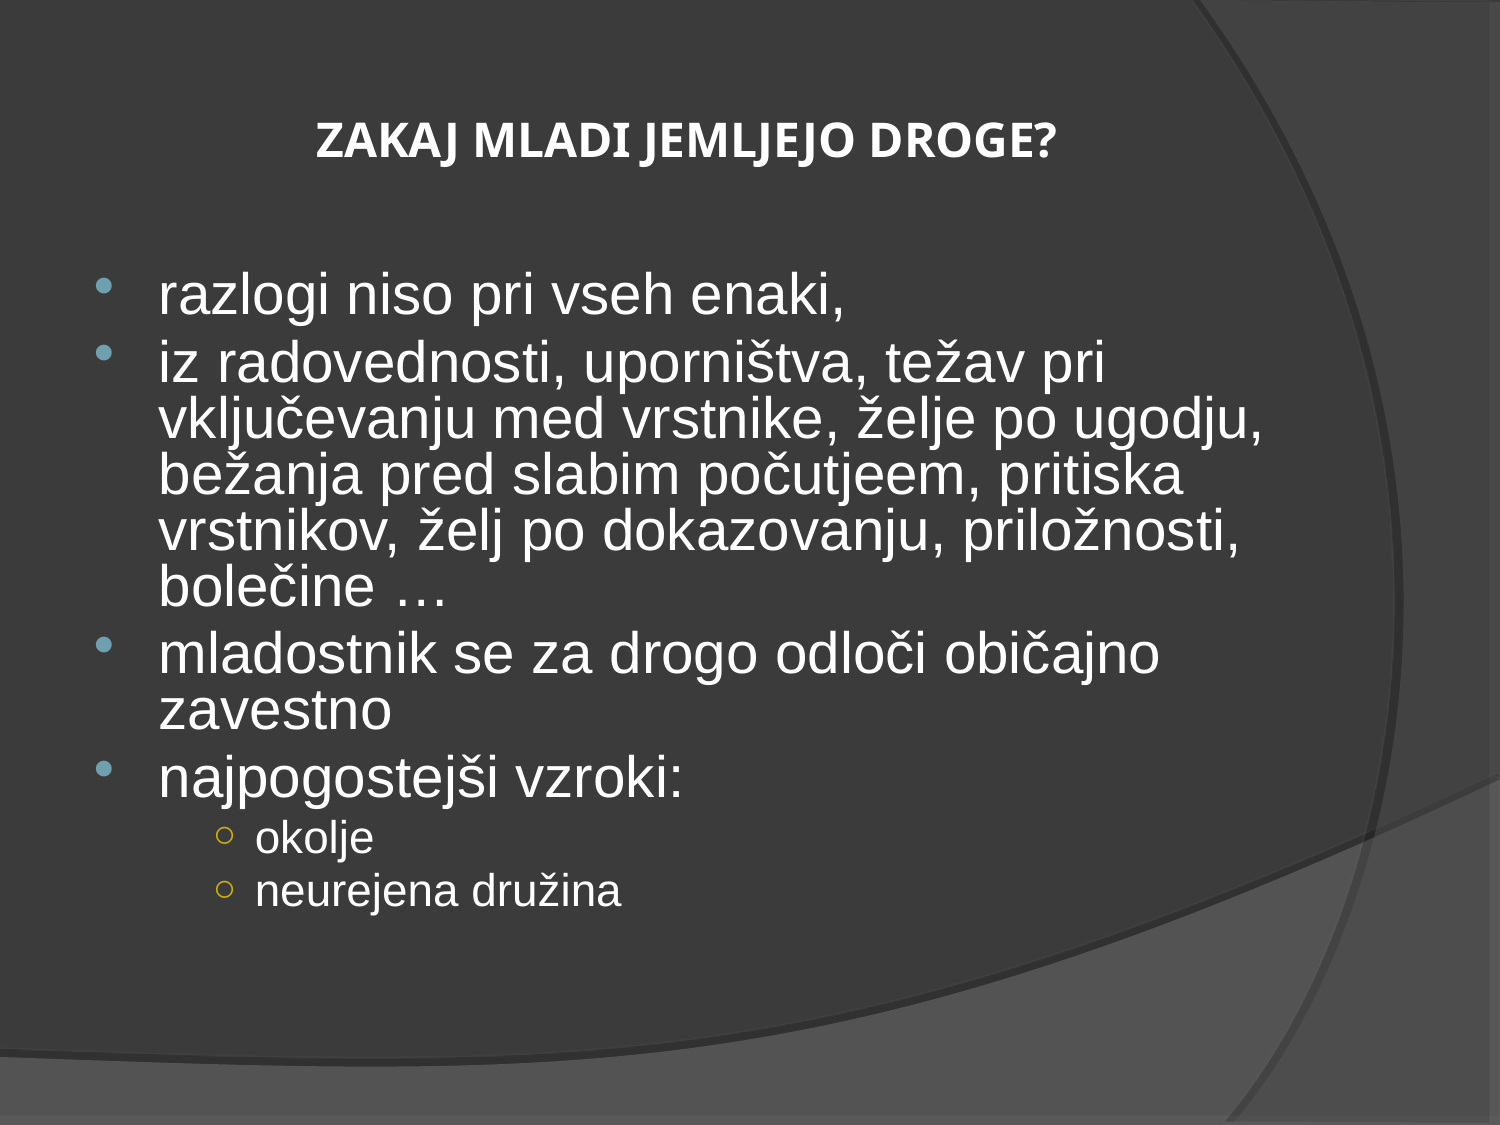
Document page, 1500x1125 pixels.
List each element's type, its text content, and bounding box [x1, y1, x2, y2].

title ZAKAJ MLADI JEMLJEJO DROGE? [75, 45, 1300, 233]
list razlogi niso pri vseh enaki, iz radovednosti, uporništva, težav pri vključevanju med vrstnike, želje po ugodju, bežanja pred slabim počutjeem, pritiska vrstnikov, želj po dokazovanju, priložnosti, bolečine … mladostnik se za drogo odloči običajno zavestno najpogostejši vzroki: okolje neurejena družina [75, 262, 1300, 1005]
